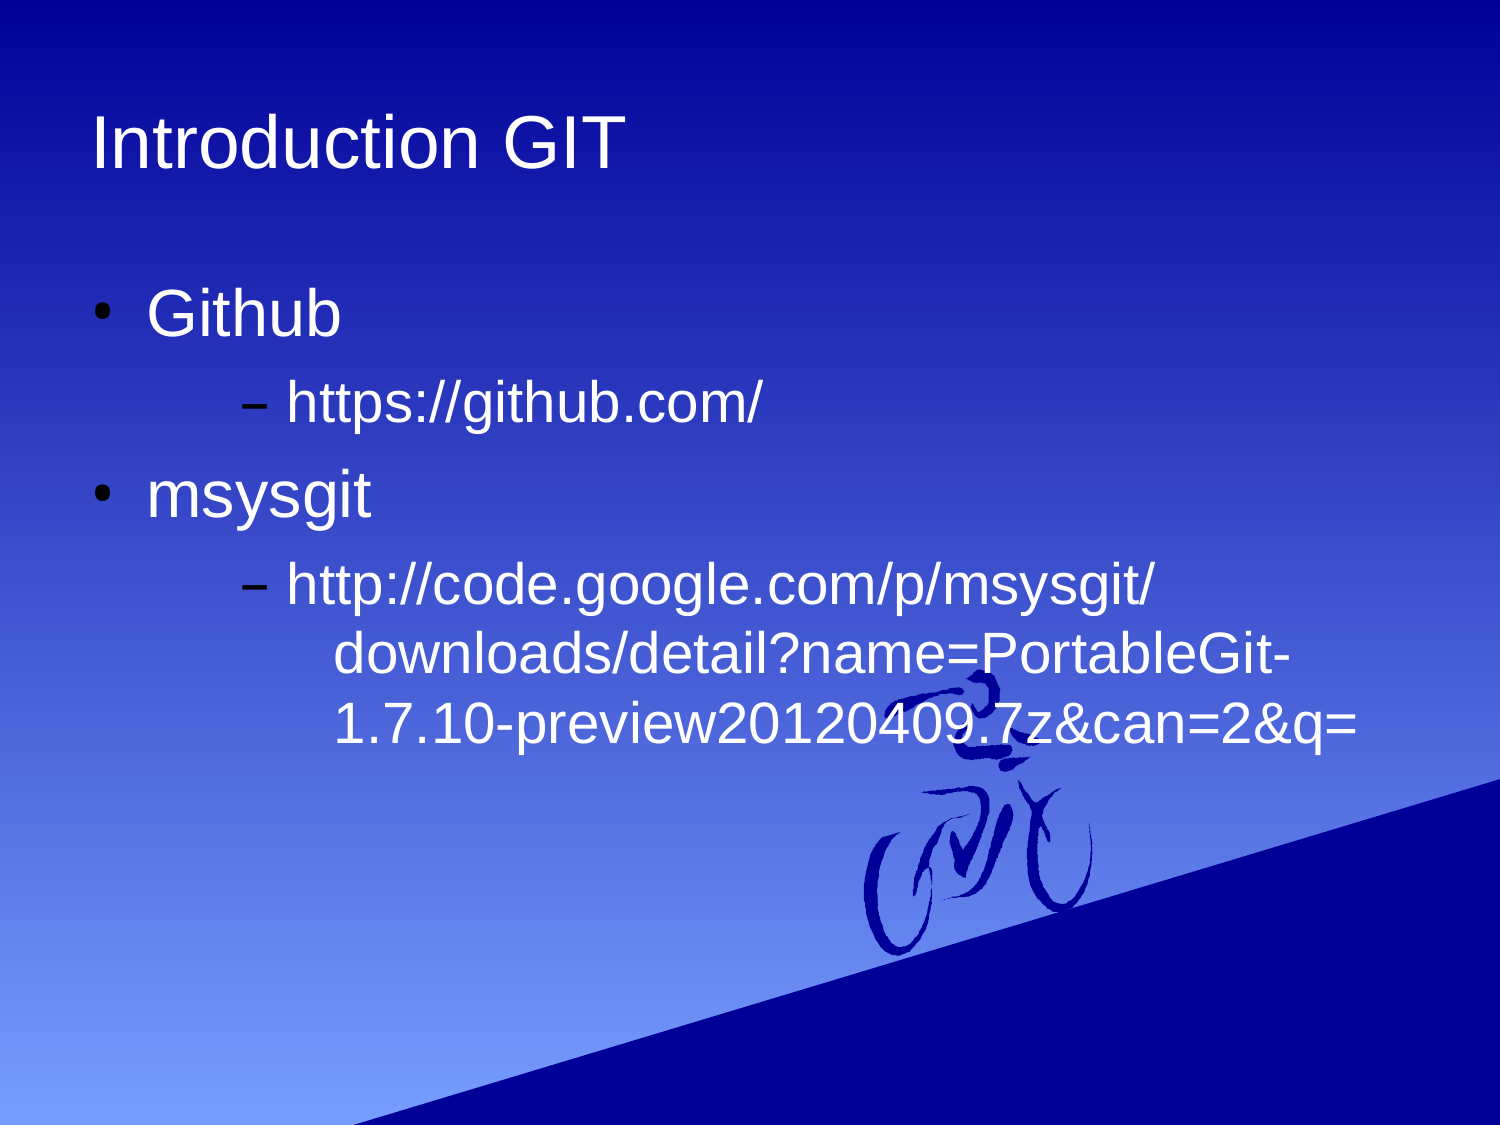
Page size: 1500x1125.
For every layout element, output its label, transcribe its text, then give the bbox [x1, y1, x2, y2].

list Github https://github.com/ msysgit http://code.google.com/p/msysgit/downloads/detail?name=PortableGit-1.7.10-preview20120409.7z&can=2&q= [75, 262, 1426, 1005]
title Introduction GIT [75, 45, 1426, 233]
